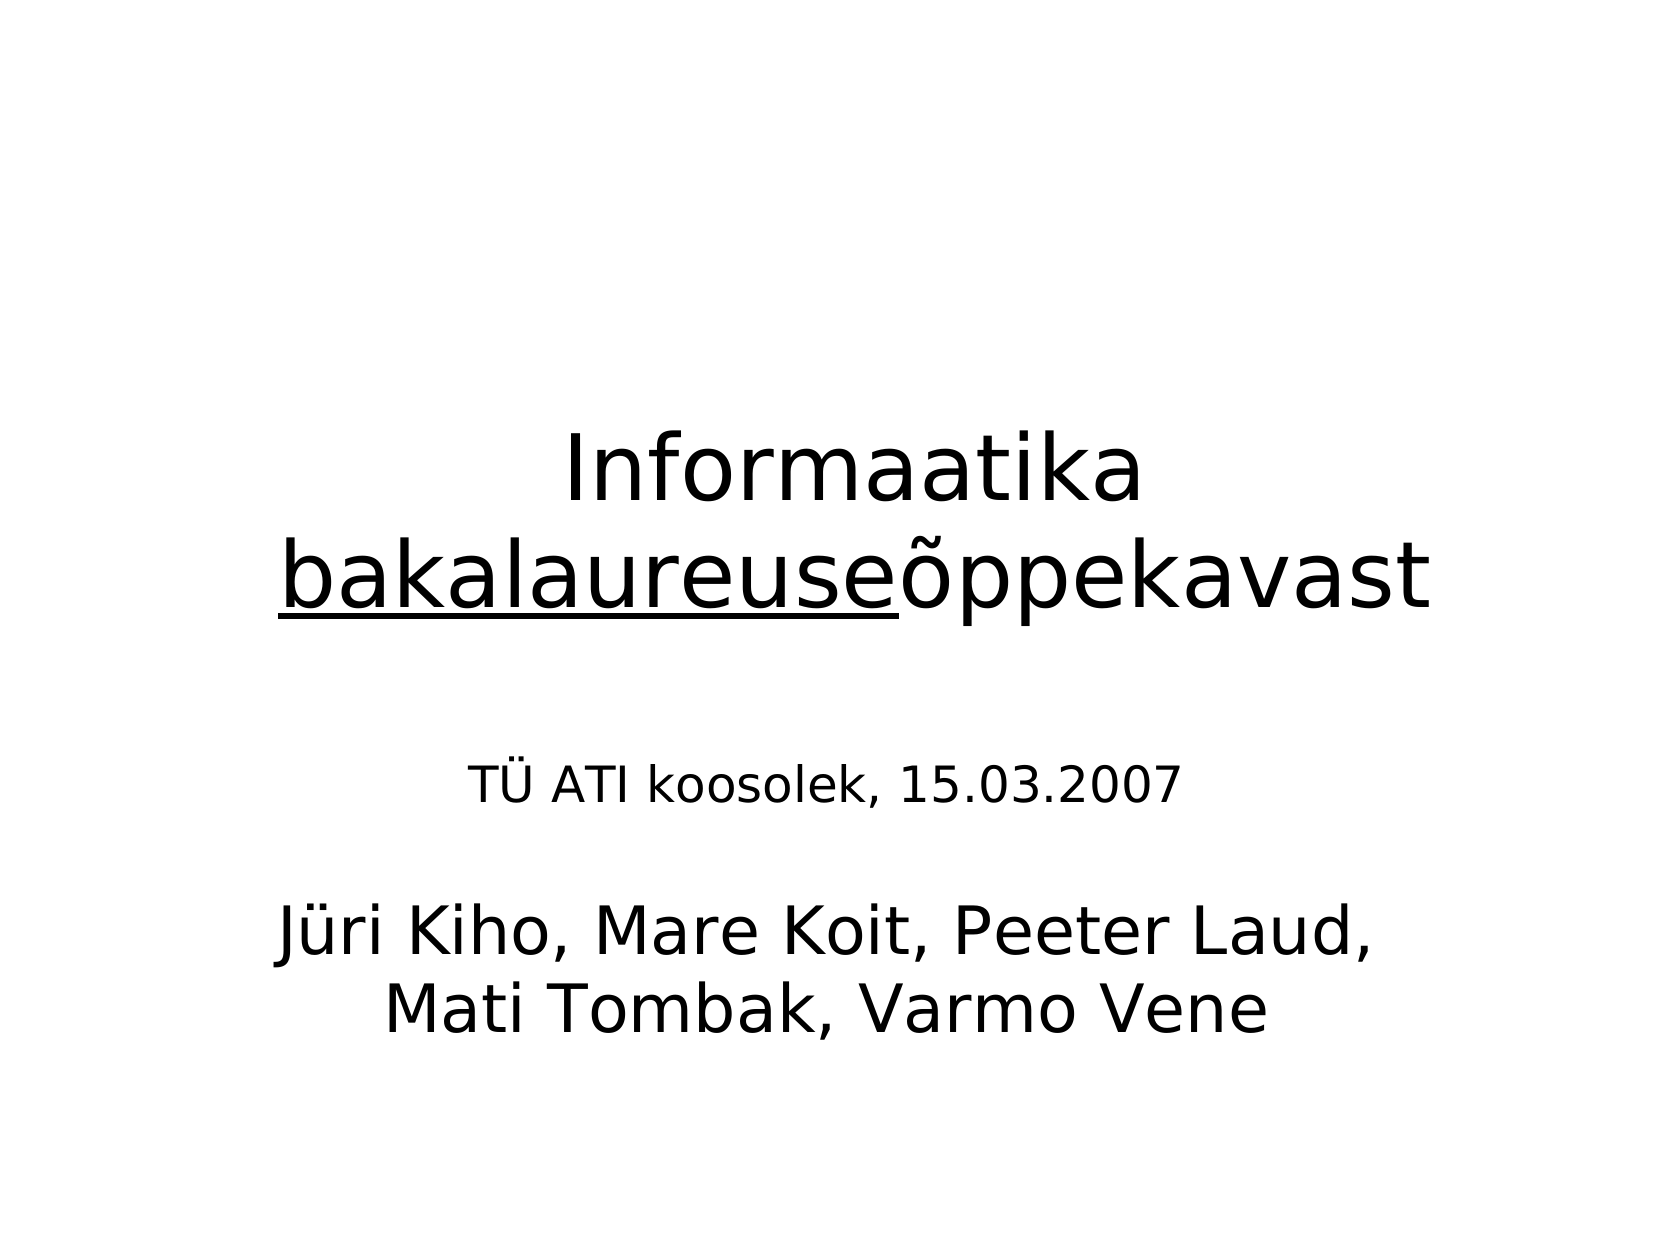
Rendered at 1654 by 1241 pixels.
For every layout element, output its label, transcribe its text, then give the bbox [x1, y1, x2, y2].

subtitle TÜ ATI koosolek, 15.03.2007 Jüri Kiho, Mare Koit, Peeter Laud, Mati Tombak, Varmo Vene [82, 703, 1571, 1102]
title Informaatika bakalaureuseõppekavast [111, 415, 1600, 630]
